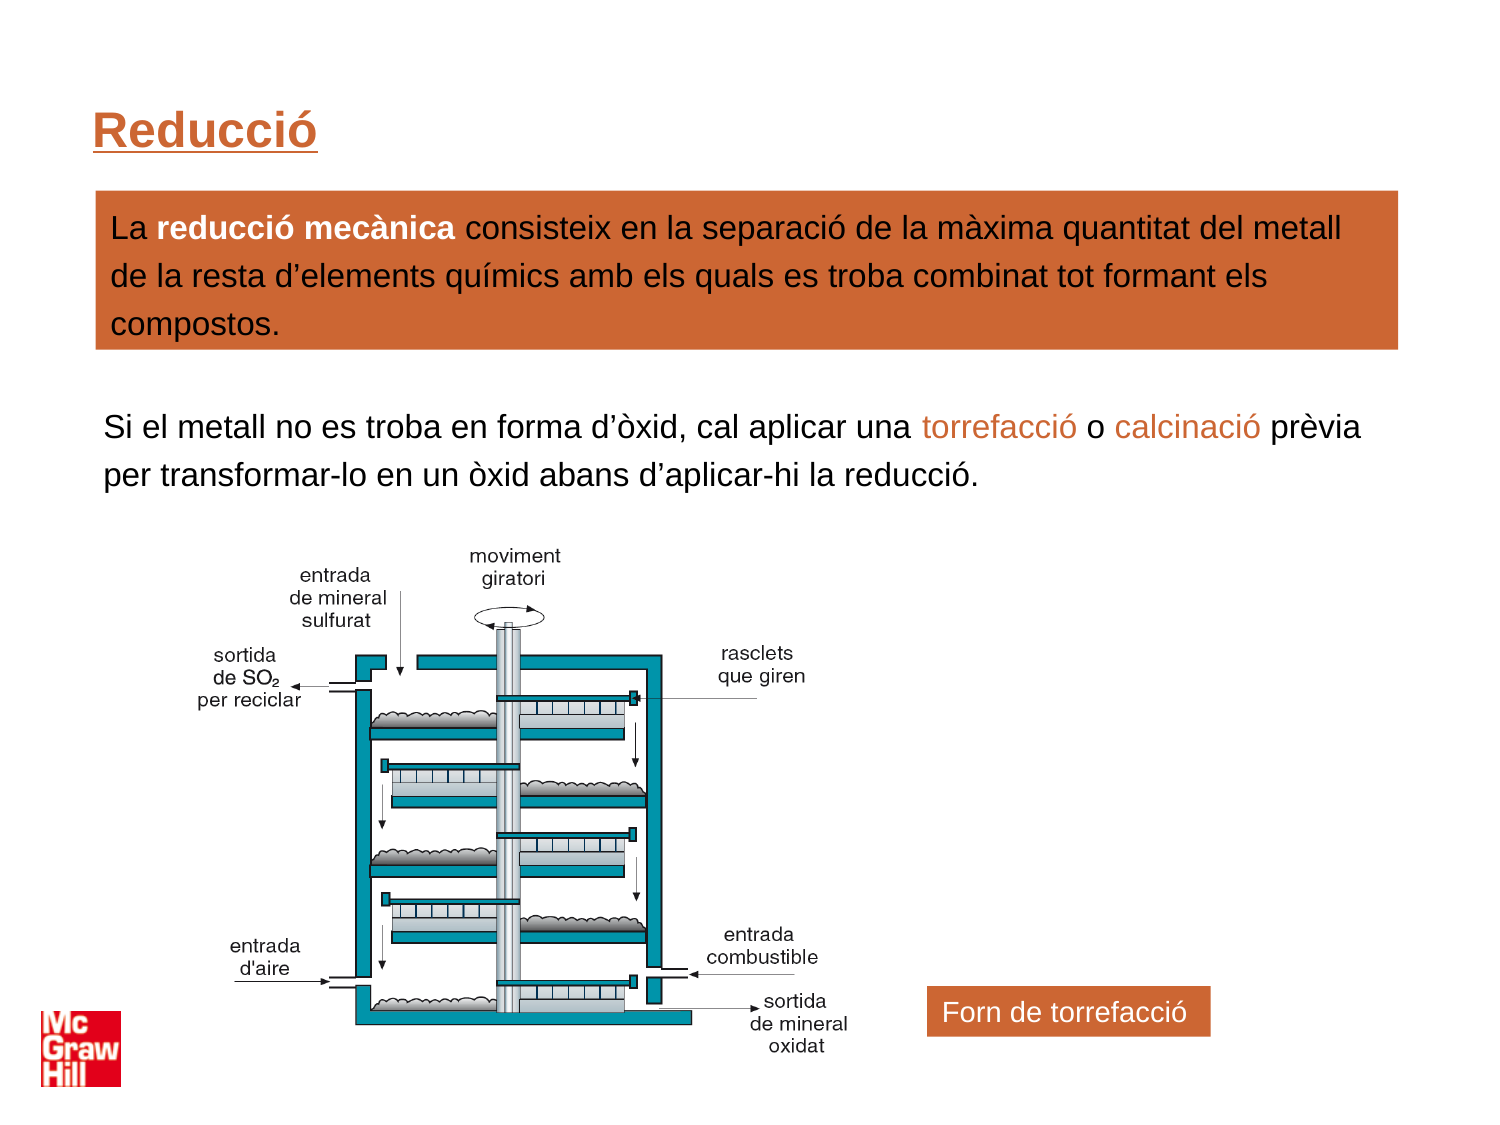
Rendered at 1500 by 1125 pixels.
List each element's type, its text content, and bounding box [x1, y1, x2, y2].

text_box Reducció [78, 90, 1483, 166]
text_box Forn de torrefacció [927, 986, 1211, 1037]
picture [183, 546, 858, 1065]
text_box Si el metall no es troba en forma d’òxid, cal aplicar una torrefacció o calcinació prèvia per transformar-lo en un òxid abans d’aplicar-hi la reducció. [88, 389, 1388, 501]
chart [41, 1011, 121, 1087]
text_box La reducció mecànica consisteix en la separació de la màxima quantitat del metall de la resta d’elements químics amb els quals es troba combinat tot formant els compostos. [95, 190, 1399, 350]
